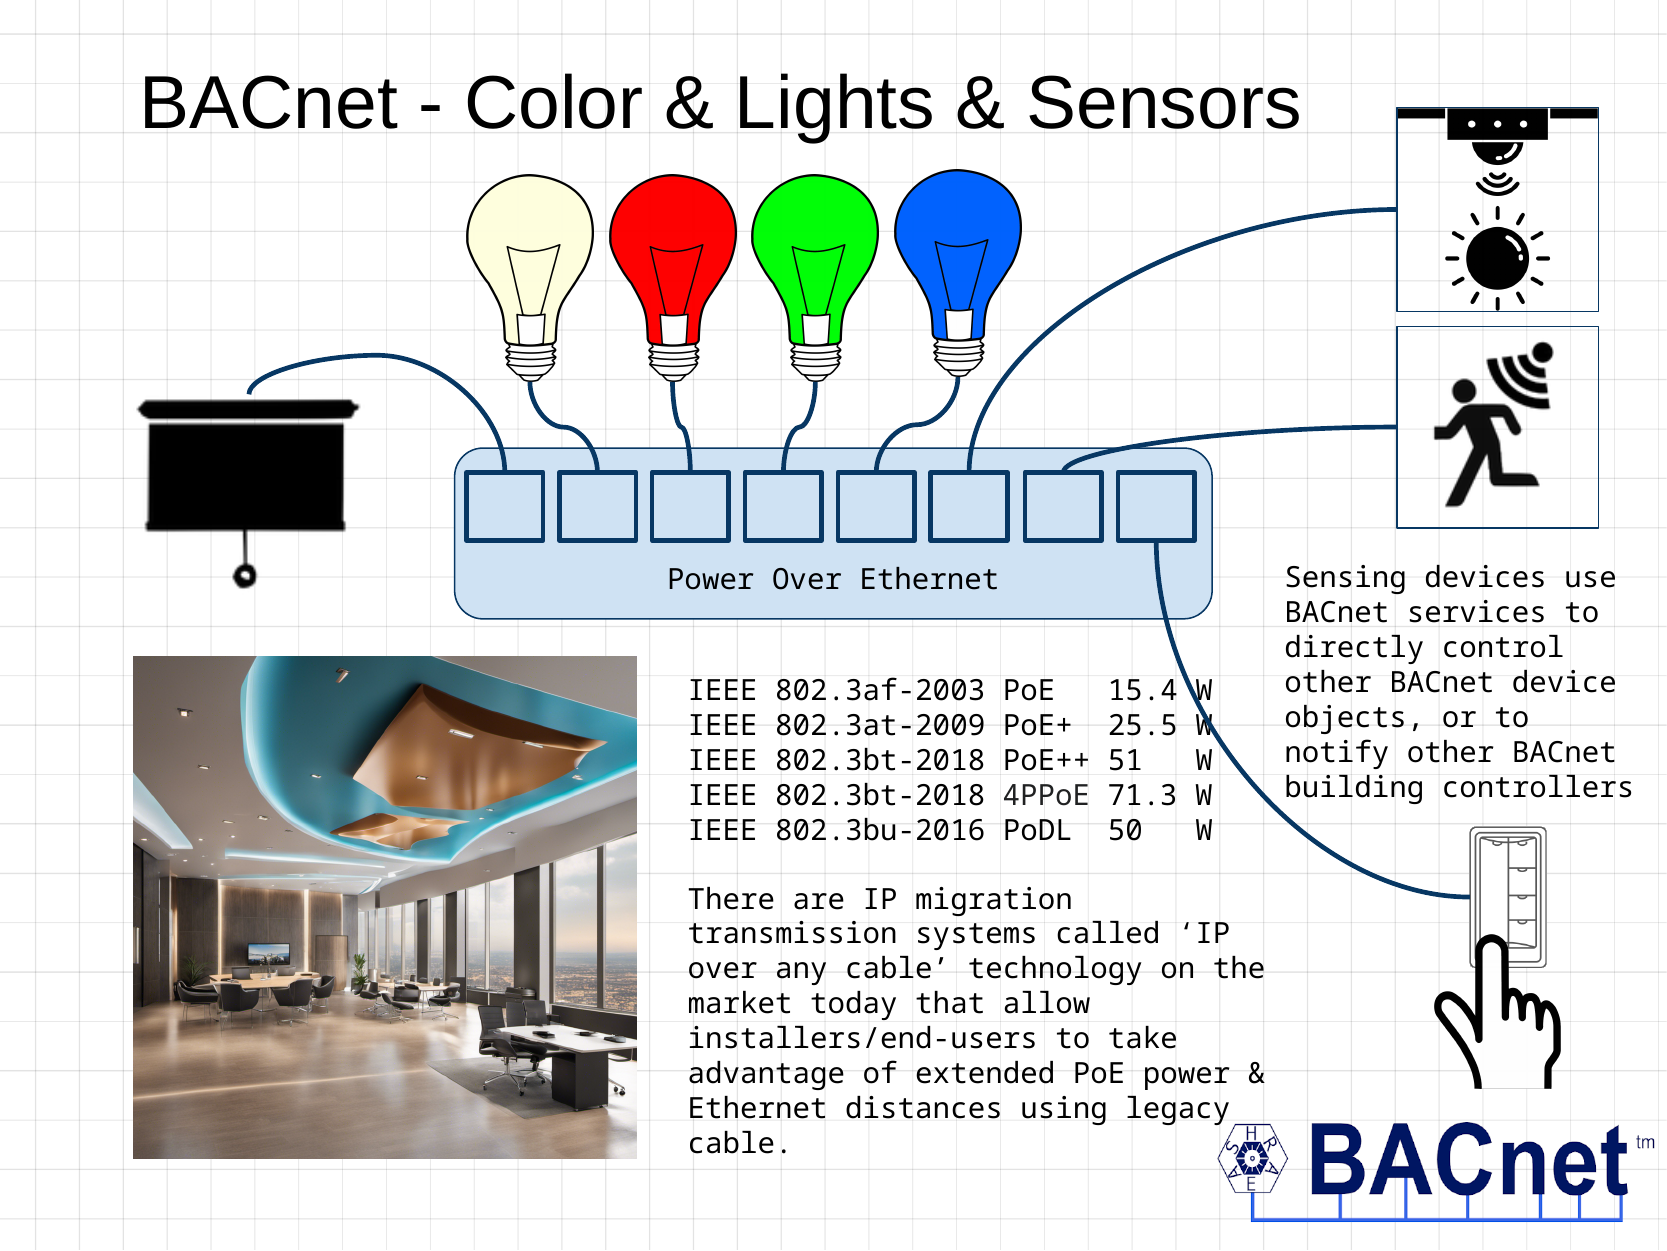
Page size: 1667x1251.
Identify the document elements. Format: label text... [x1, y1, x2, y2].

text_box IEEE 802.3af-2003 PoE 15.4 W IEEE 802.3at-2009 PoE+ 25.5 W IEEE 802.3bt-2018 PoE++ 51 W IEEE 802.3bt-2018 4PPoE 71.3 W IEEE 802.3bu-2016 PoDL 50 W [672, 656, 1270, 864]
picture [0, 0, 1667, 1250]
text_box [837, 472, 915, 541]
text_box Power Over Ethernet [454, 448, 1213, 619]
text_box [559, 472, 636, 541]
text_box [745, 472, 822, 541]
text_box [1117, 472, 1195, 541]
text_box Sensing devices use BACnet services to directly control other BACnet device objects, or to notify other BACnet building controllers [1269, 543, 1652, 827]
text_box IEEE 802.3af-2003 PoE 15.4 W IEEE 802.3at-2009 PoE+ 25.5 W IEEE 802.3bt-2018 PoE++ 51 W IEEE 802.3bt-2018 4PPoE 71.3 W IEEE 802.3bu-2016 PoDL 50 W [1181, 656, 1270, 798]
text_box There are IP migration transmission systems called ‘IP over any cable’ technology on the market today that allow installers/end-users to take advantage of extended PoE power & Ethernet distances using legacy cable. [672, 864, 1315, 1159]
text_box [652, 472, 729, 541]
text_box [1025, 472, 1102, 541]
text_box [930, 472, 1008, 541]
title BACnet - Color & Lights & Sensors [133, 47, 1630, 170]
text_box [466, 472, 544, 541]
